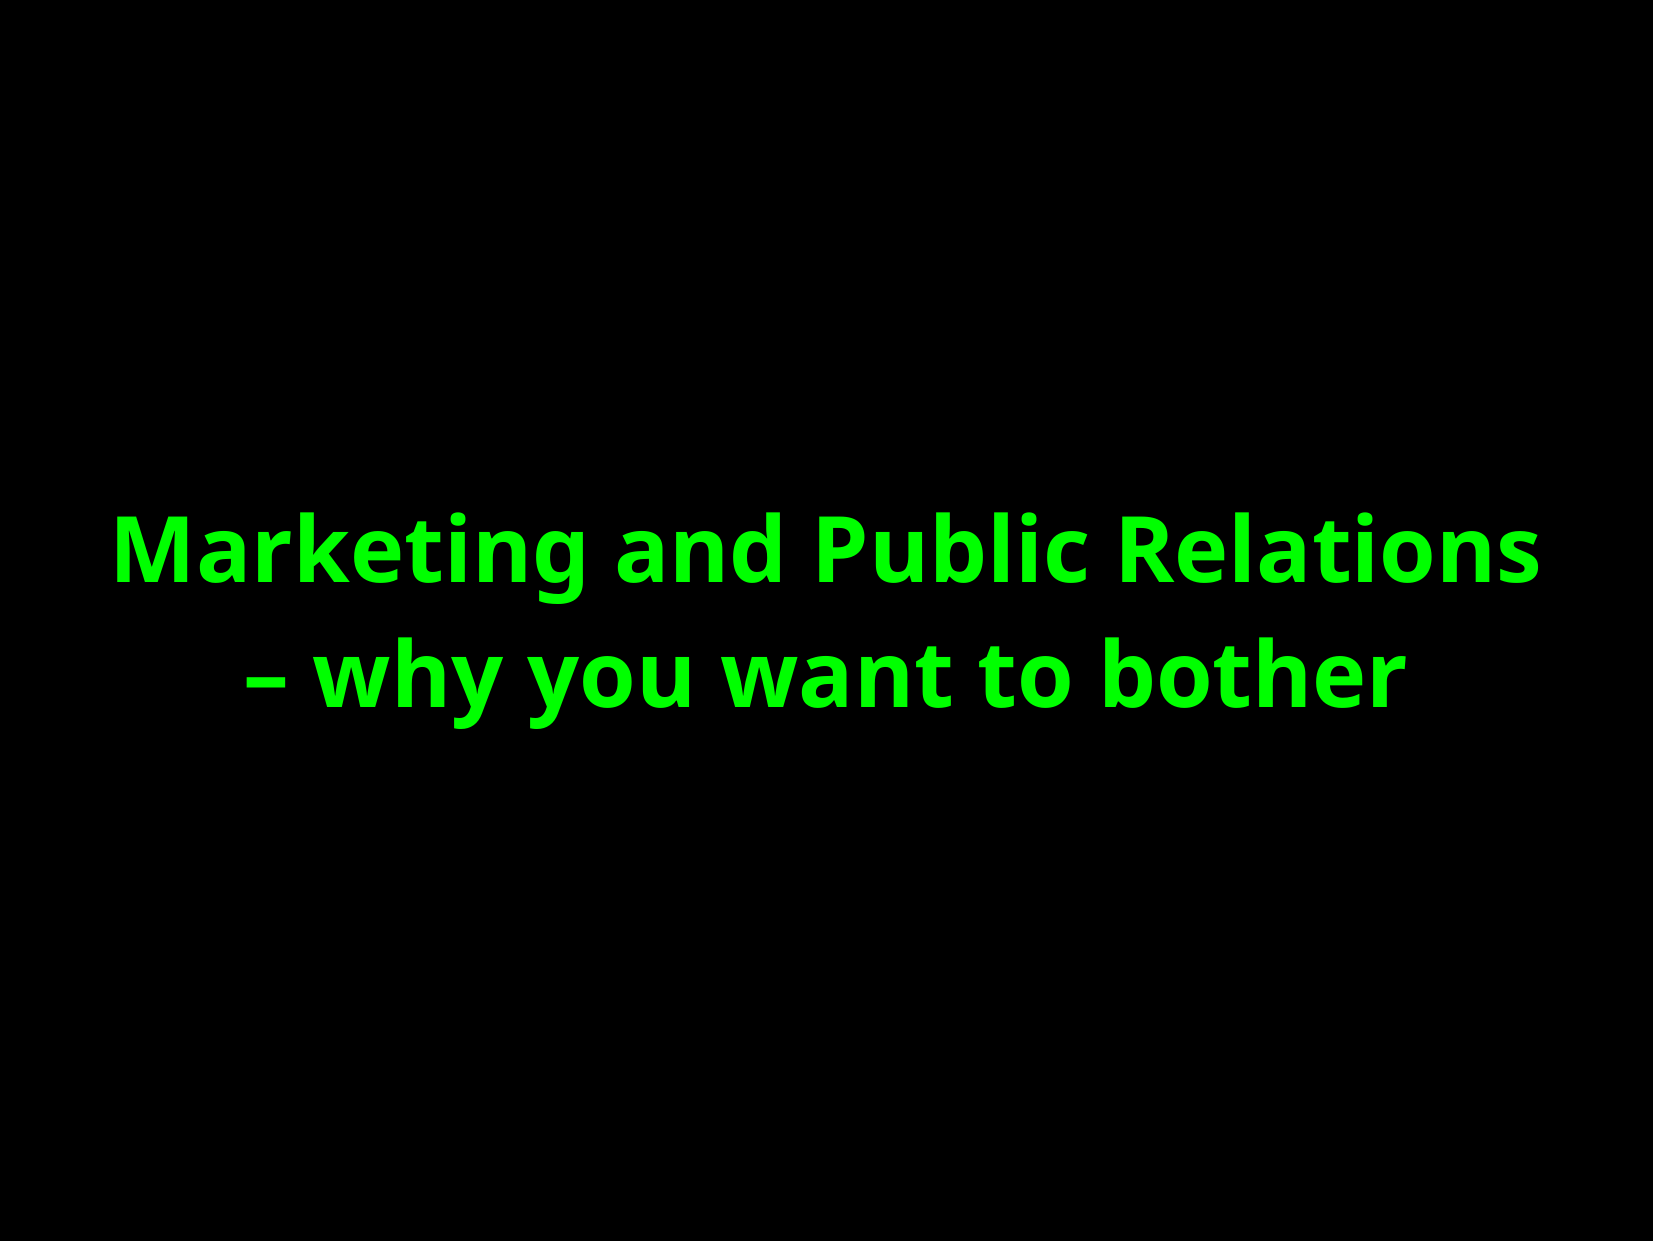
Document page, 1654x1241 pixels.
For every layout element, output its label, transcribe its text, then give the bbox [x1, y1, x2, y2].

title Marketing and Public Relations – why you want to bother [82, 136, 1571, 1084]
